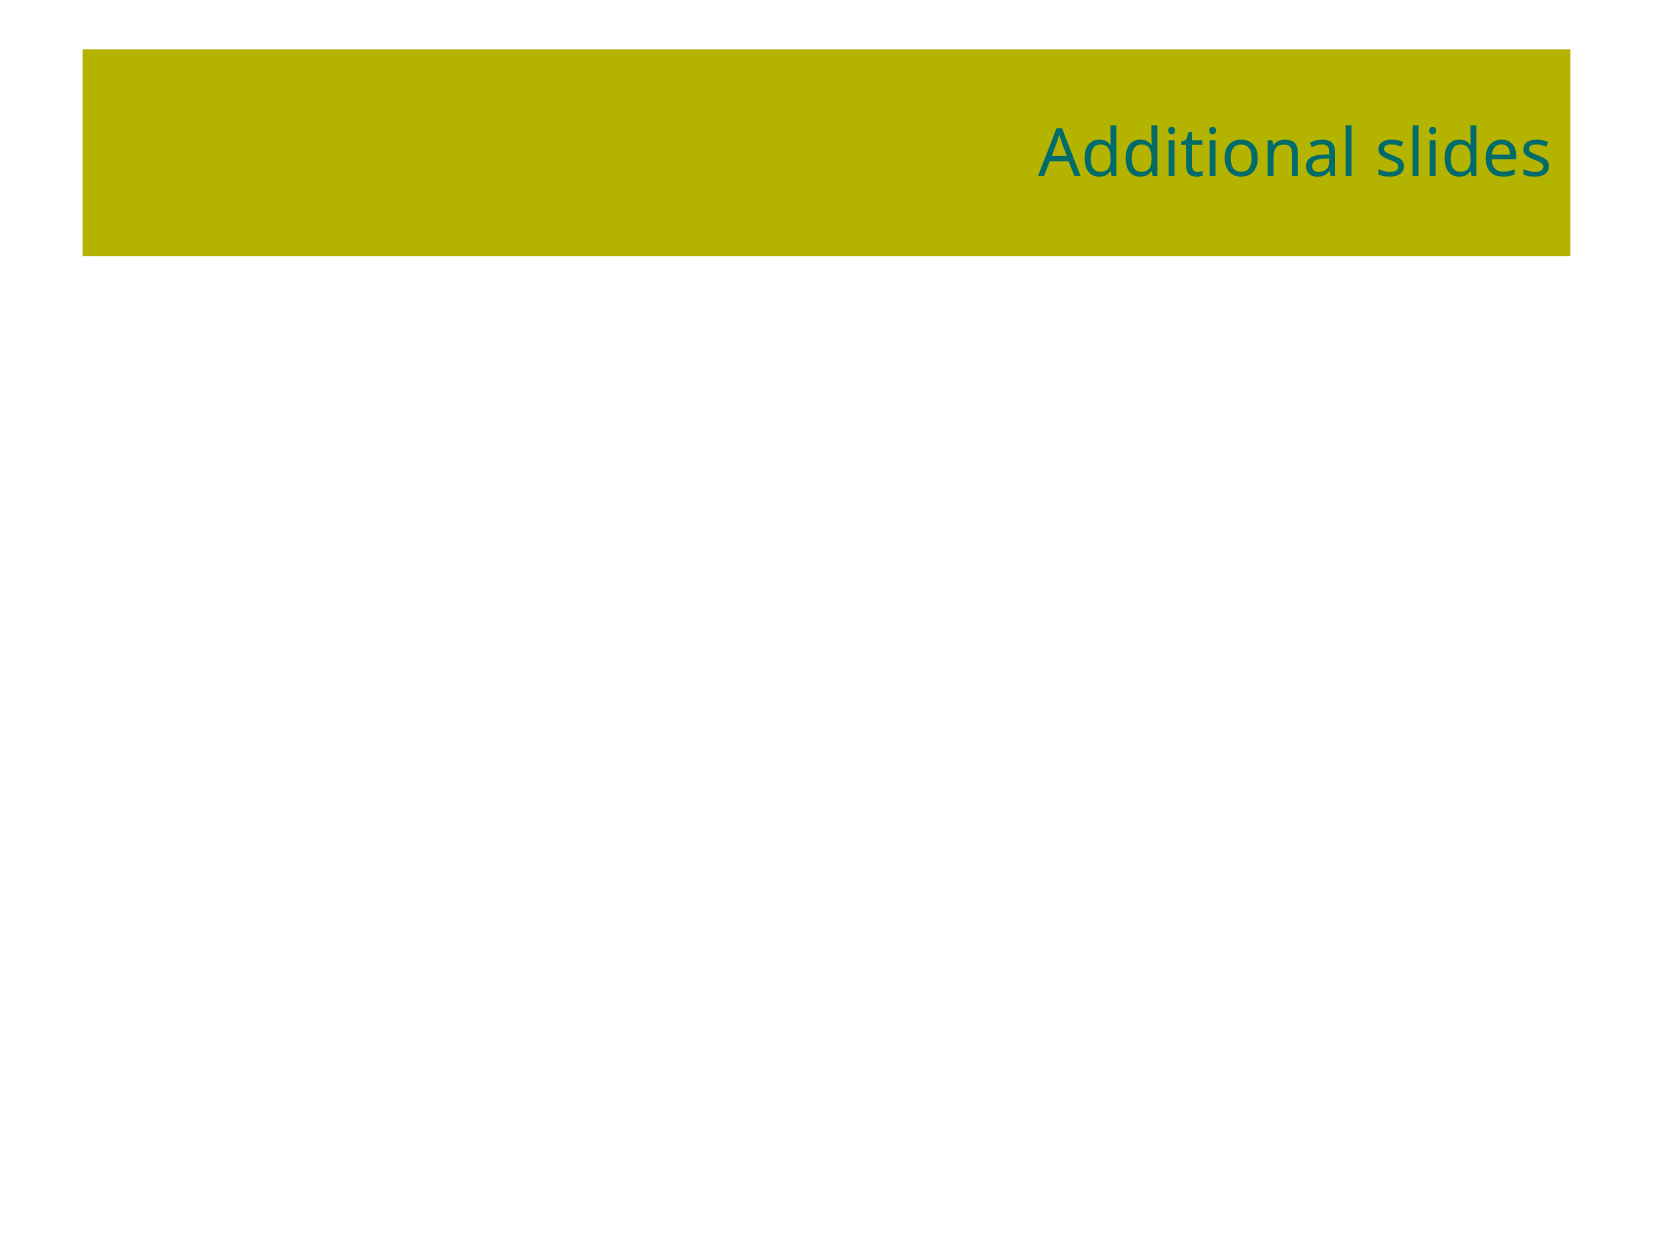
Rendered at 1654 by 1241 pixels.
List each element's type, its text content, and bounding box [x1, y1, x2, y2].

title Additional slides [82, 49, 1571, 257]
